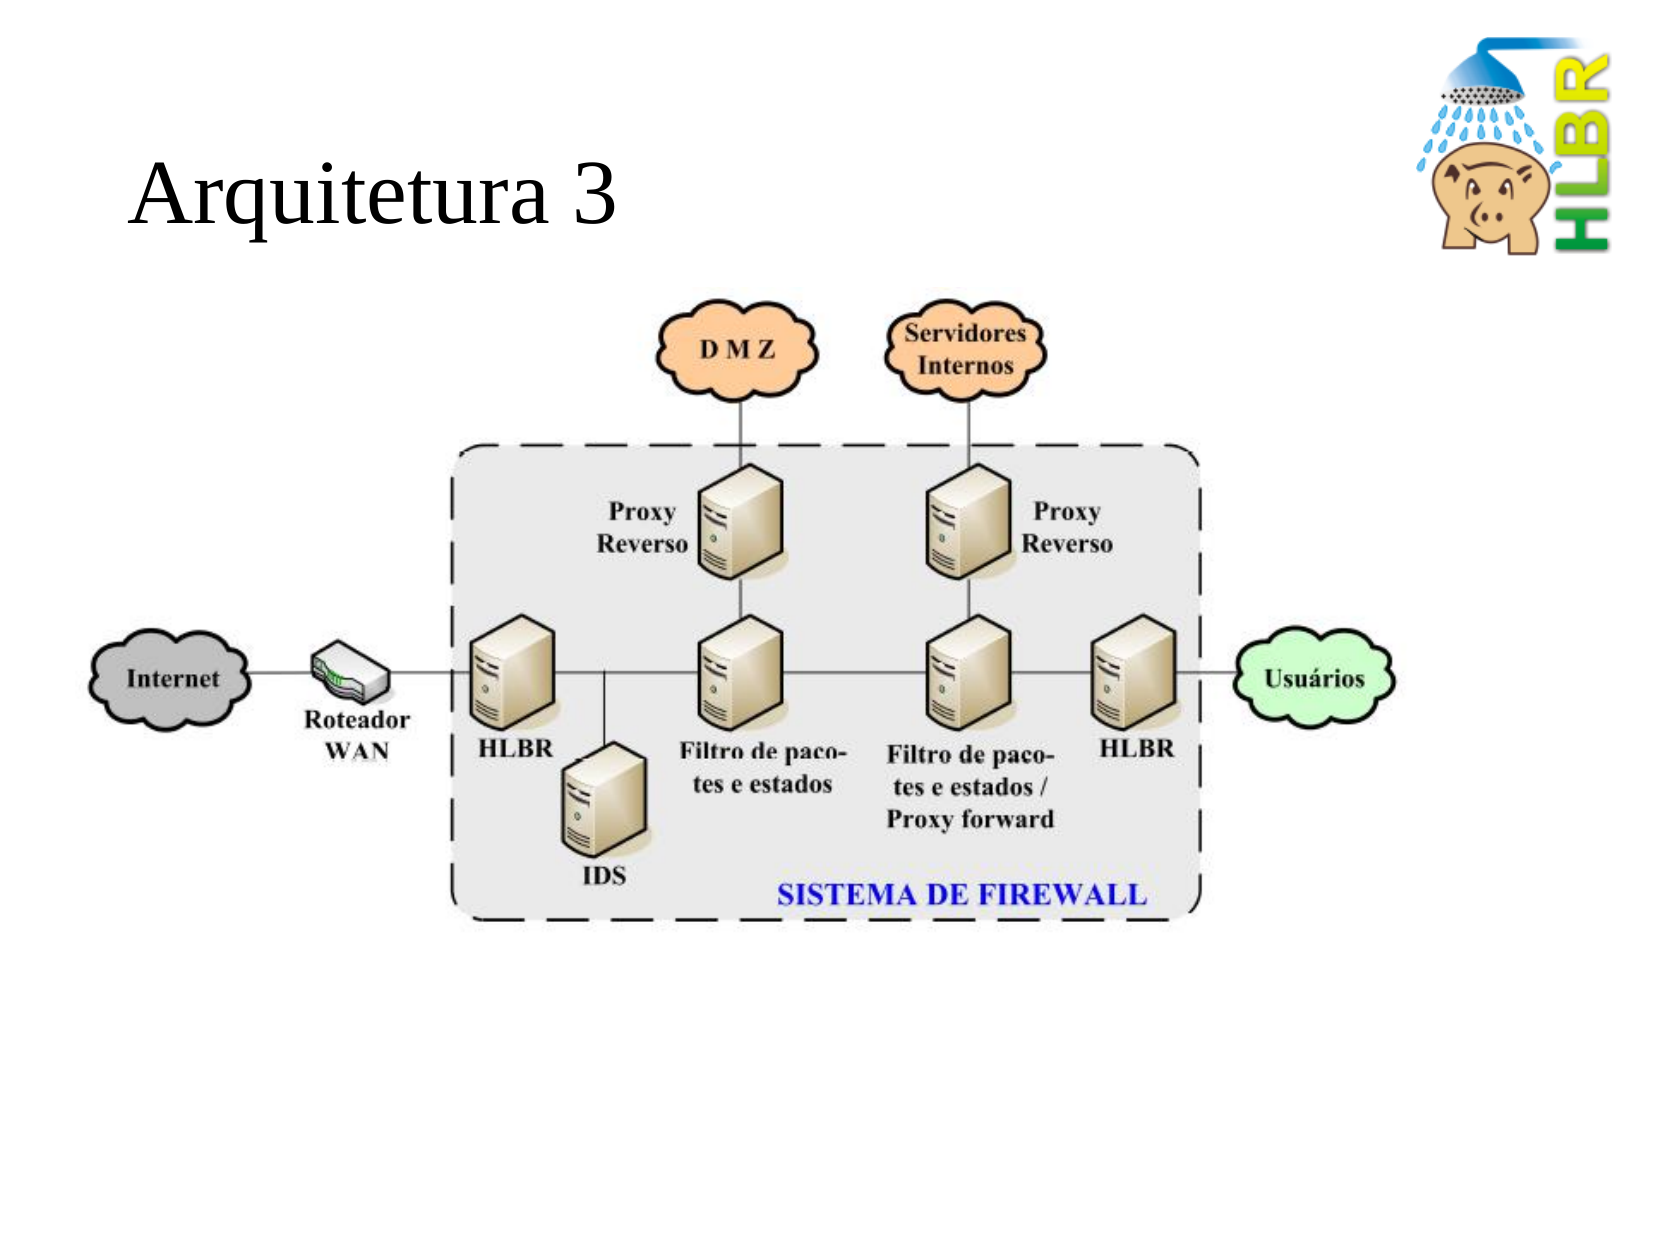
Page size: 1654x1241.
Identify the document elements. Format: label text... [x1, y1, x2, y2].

picture [62, 287, 1413, 934]
title Arquitetura 3 [112, 99, 1388, 287]
picture [1416, 37, 1612, 260]
